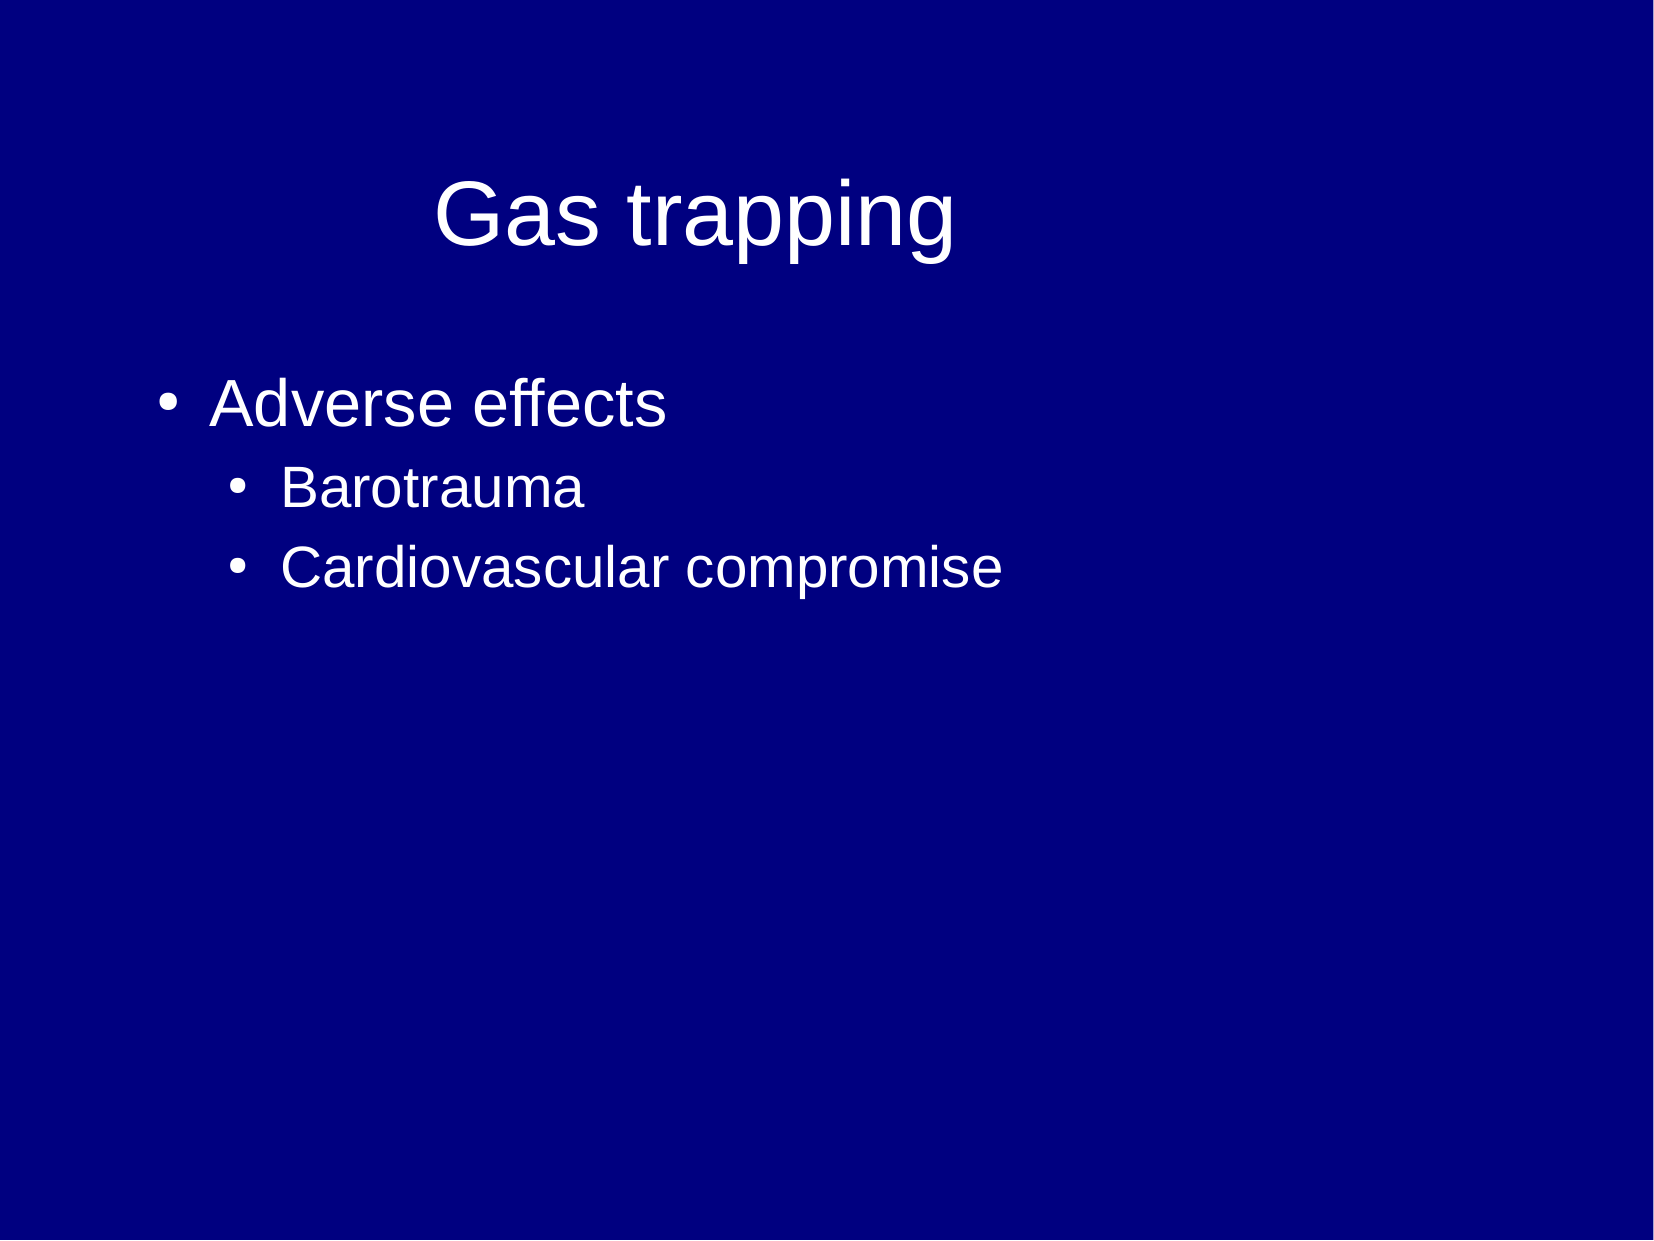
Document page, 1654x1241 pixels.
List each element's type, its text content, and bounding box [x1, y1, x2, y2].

title Gas trapping [124, 110, 1268, 317]
list Adverse effects Barotrauma Cardiovascular compromise [124, 358, 1530, 1103]
